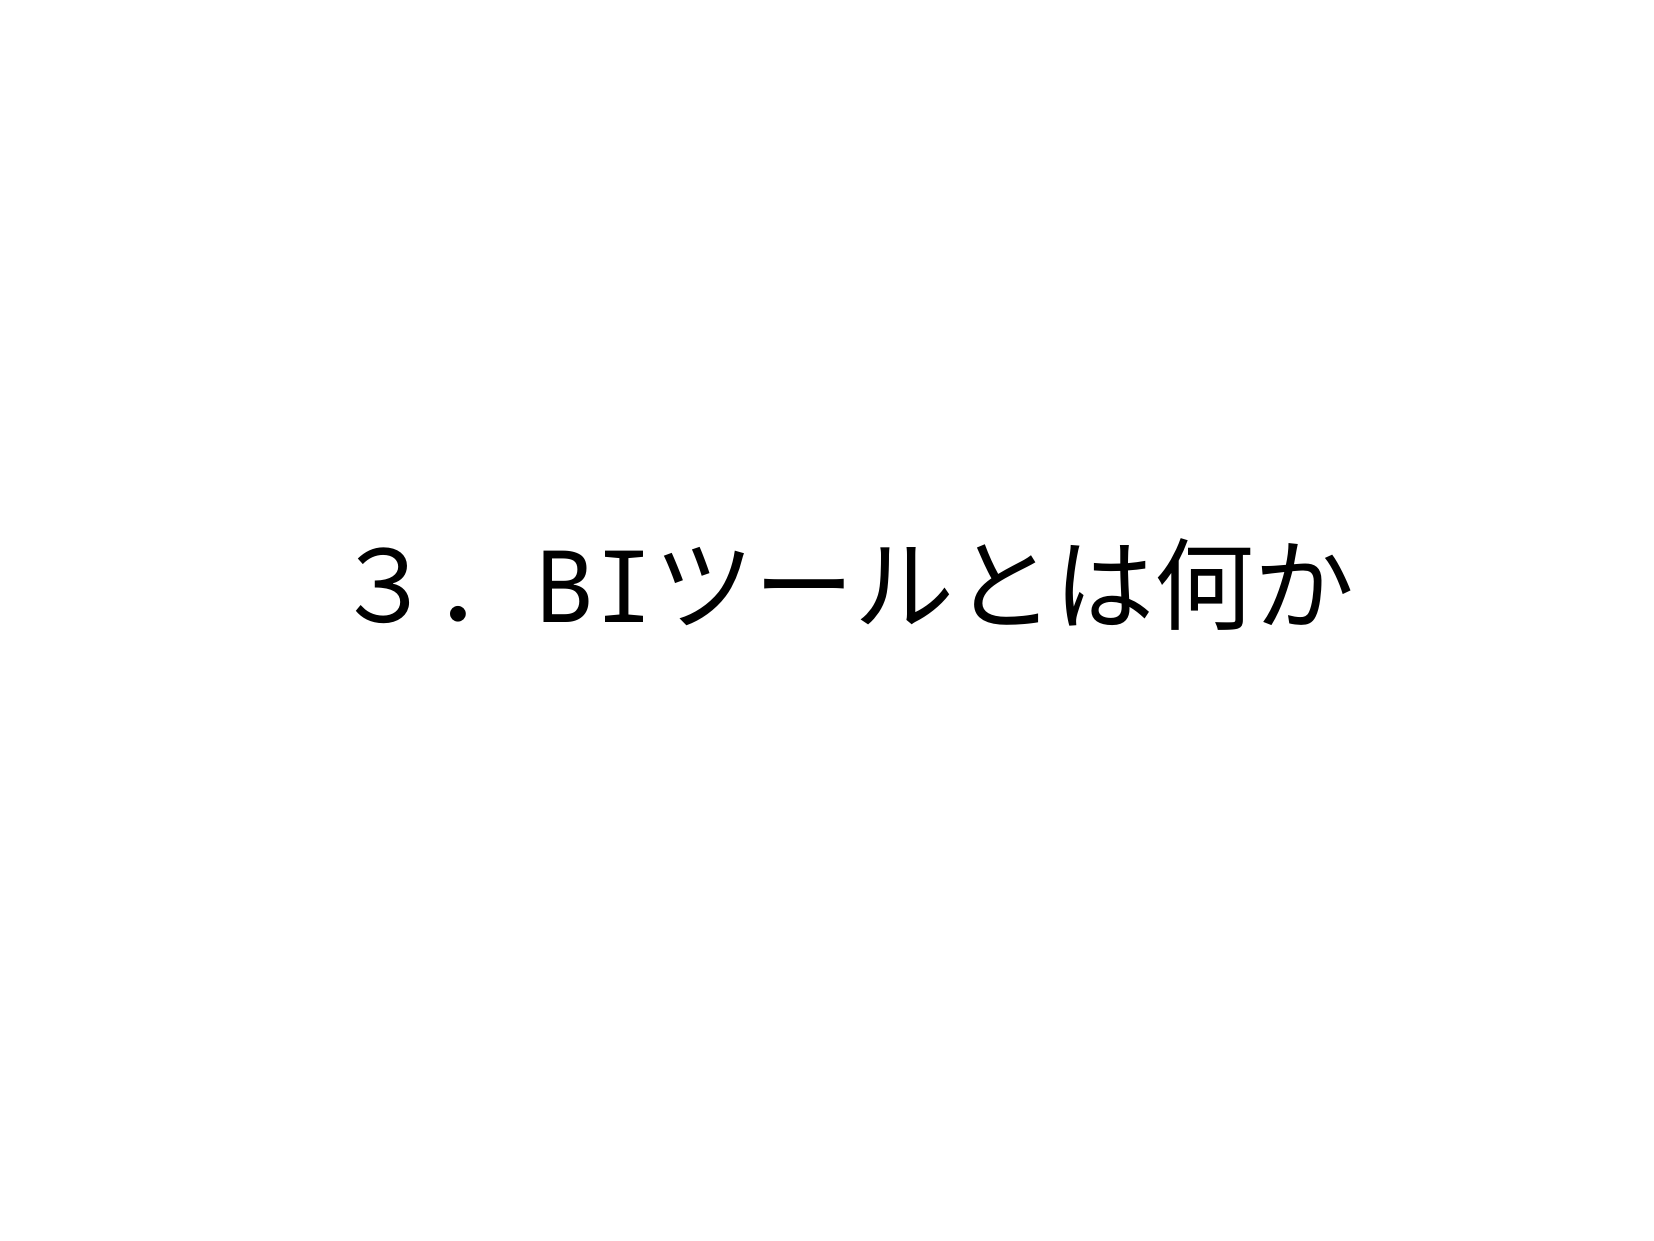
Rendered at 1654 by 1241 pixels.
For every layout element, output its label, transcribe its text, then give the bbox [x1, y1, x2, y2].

subtitle ３．BIツールとは何か [82, 49, 1571, 1109]
